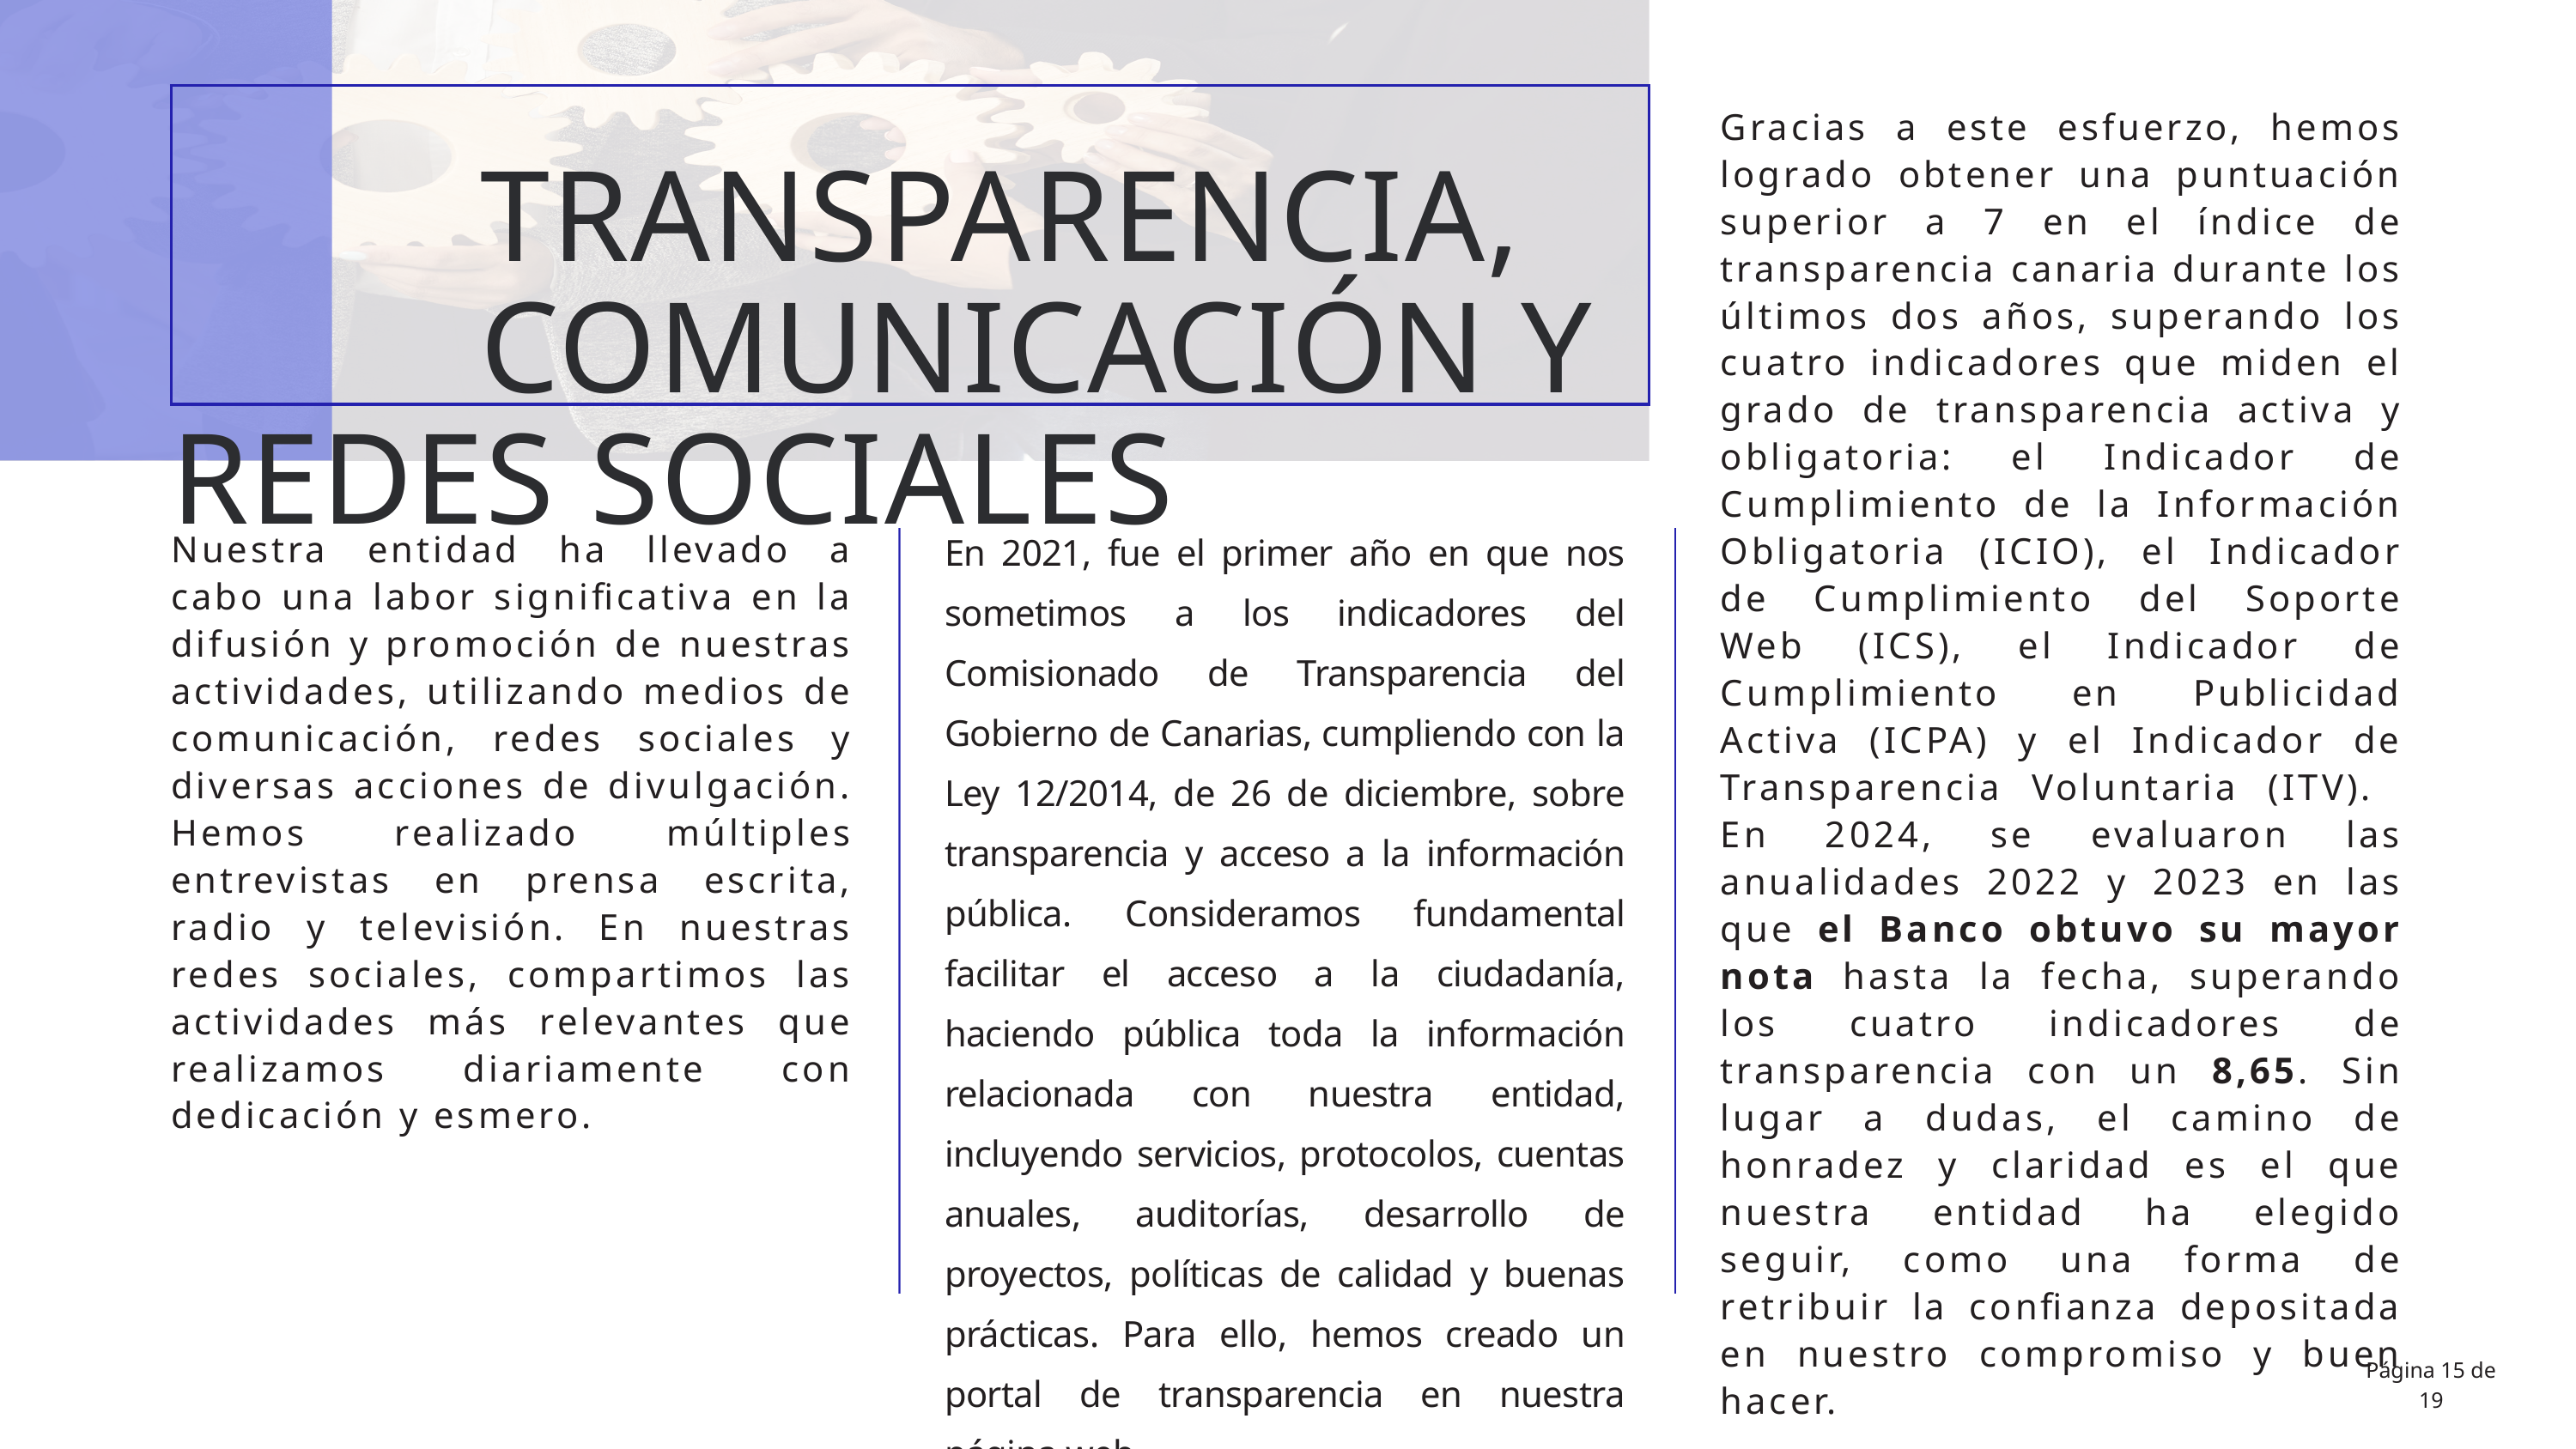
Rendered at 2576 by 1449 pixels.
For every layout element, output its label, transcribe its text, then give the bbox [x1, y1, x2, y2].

text_box [920, 446, 929, 461]
text_box TRANSPARENCIA, COMUNICACIÓN Y REDES SOCIALES [171, 155, 1649, 404]
text_box [0, 0, 1649, 461]
text_box [194, 444, 228, 461]
text_box [344, 444, 390, 461]
text_box [683, 443, 736, 461]
text_box Gracias a este esfuerzo, hemos logrado obtener una puntuación superior a 7 en el índice de transparencia canaria durante los últimos dos años, superando los cuatro indicadores que miden el grado de transparencia activa y obligatoria: el Indicador de Cumplimiento de la Información Obligatoria (ICIO), el Indicador de Cumplimiento del Soporte Web (ICS), el Indicador de Cumplimiento en Publicidad Activa (ICPA) y el Indicador de Transparencia Voluntaria (ITV). En 2024, se evaluaron las anualidades 2022 y 2023 en las que el Banco obtuvo su mayor nota hasta la fecha, superando los cuatro indicadores de transparencia con un 8,65. Sin lugar a dudas, el camino de honradez y claridad es el que nuestra entidad ha elegido seguir, como una forma de retribuir la confianza depositada en nuestro compromiso y buen hacer. [1720, 100, 2404, 1369]
text_box Nuestra entidad ha llevado a cabo una labor significativa en la difusión y promoción de nuestras actividades, utilizando medios de comunicación, redes sociales y diversas acciones de divulgación. Hemos realizado múltiples entrevistas en prensa escrita, radio y televisión. En nuestras redes sociales, compartimos las actividades más relevantes que realizamos diariamente con dedicación y esmero. [171, 522, 854, 1134]
text_box Página 15 de 19 [2354, 1351, 2508, 1382]
text_box En 2021, fue el primer año en que nos sometimos a los indicadores del Comisionado de Transparencia del Gobierno de Canarias, cumpliendo con la Ley 12/2014, de 26 de diciembre, sobre transparencia y acceso a la información pública. Consideramos fundamental facilitar el acceso a la ciudadanía, haciendo pública toda la información relacionada con nuestra entidad, incluyendo servicios, protocolos, cuentas anuales, auditorías, desarrollo de proyectos, políticas de calidad y buenas prácticas. Para ello, hemos creado un portal de transparencia en nuestra página web. [945, 512, 1628, 1337]
text_box [1674, 527, 1677, 1294]
